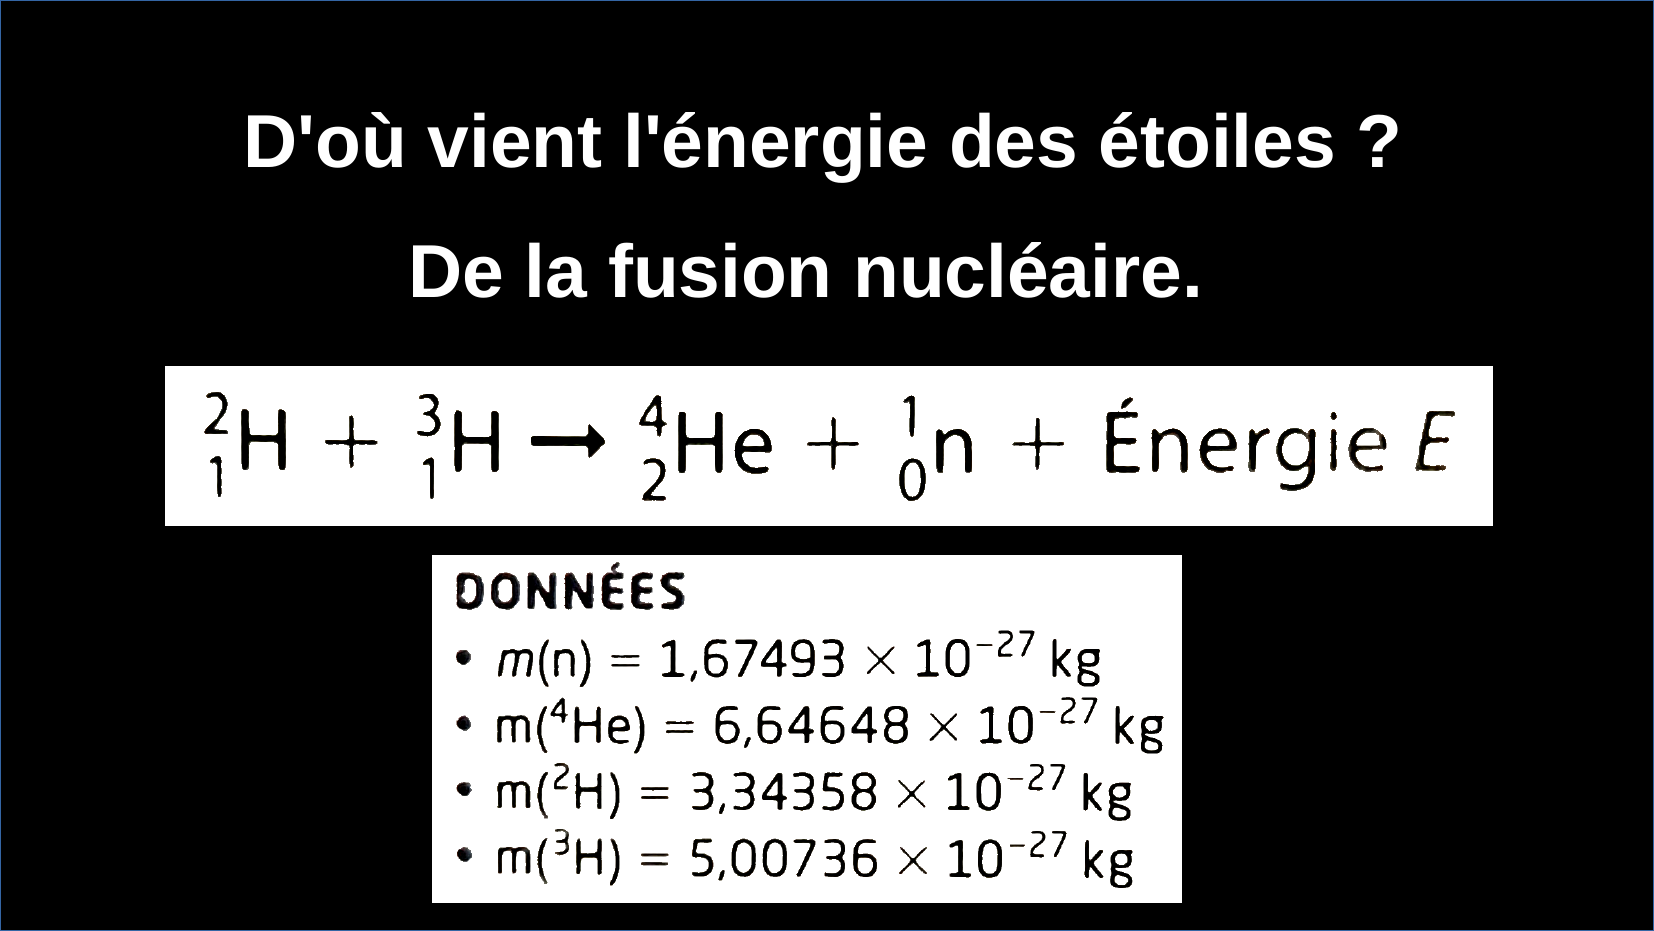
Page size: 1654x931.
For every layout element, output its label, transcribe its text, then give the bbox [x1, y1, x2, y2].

title De la fusion nucléaire. [129, 177, 1483, 367]
title D'où vient l'énergie des étoiles ? [147, 47, 1501, 237]
picture [432, 555, 1182, 903]
picture [165, 366, 1493, 526]
text_box [0, 0, 1654, 931]
